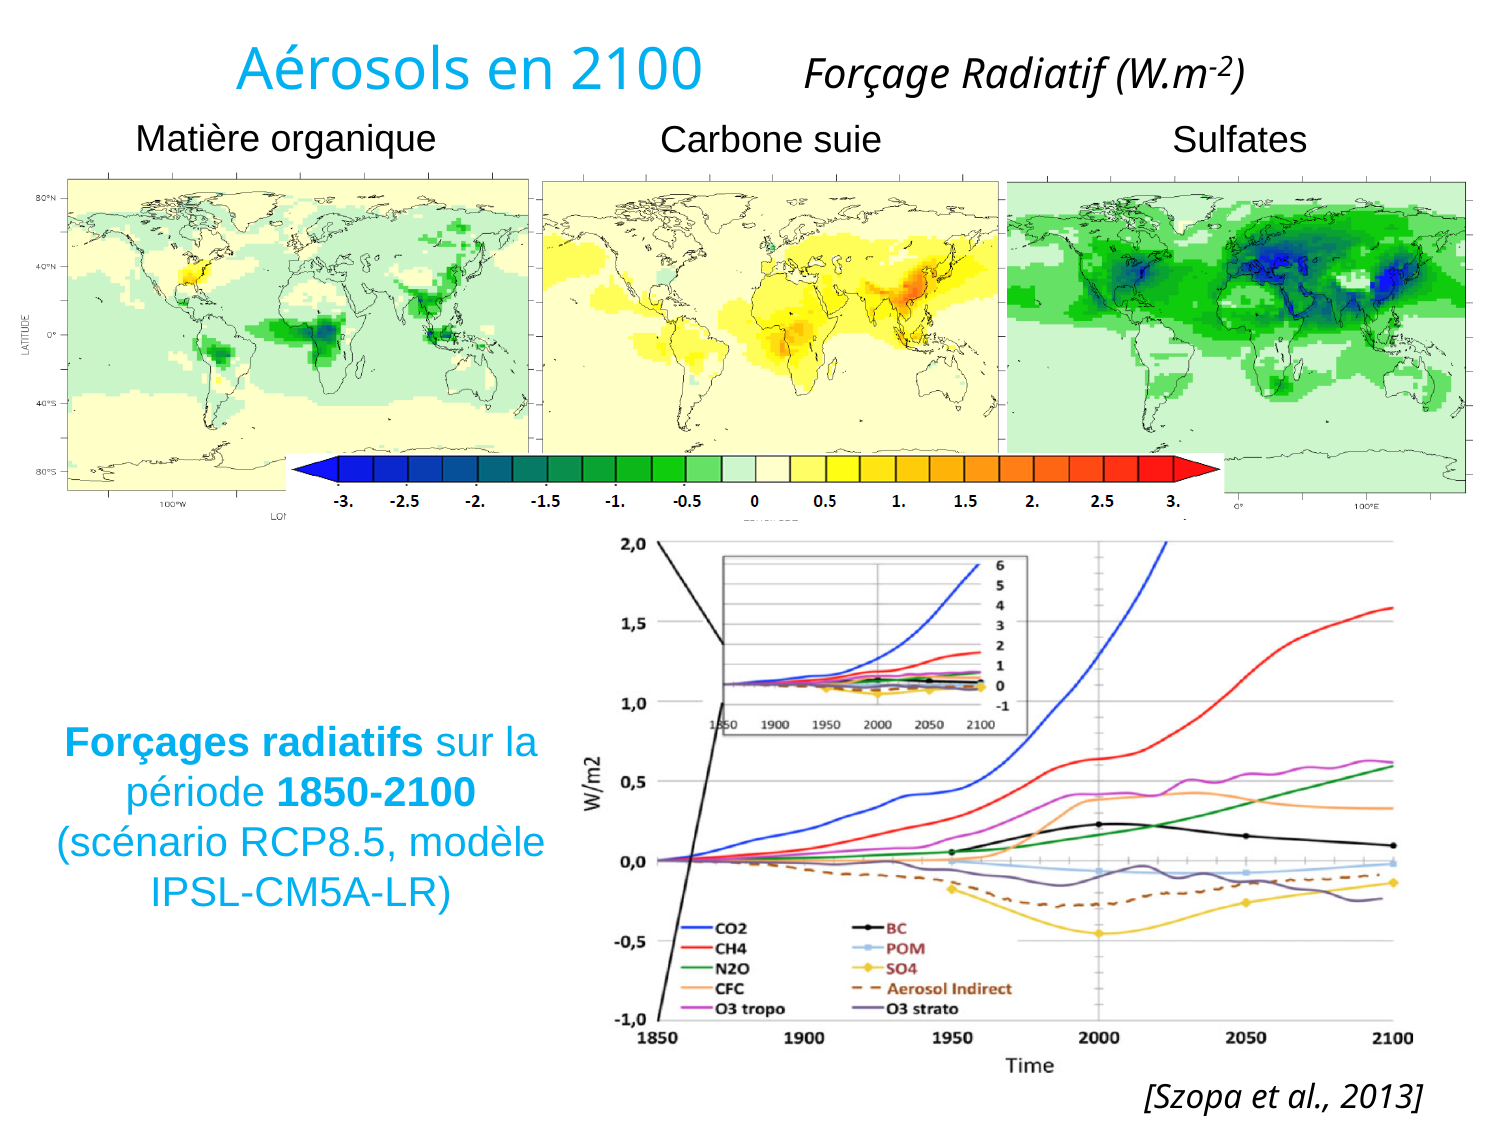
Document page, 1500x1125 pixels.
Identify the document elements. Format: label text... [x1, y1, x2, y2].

picture [15, 167, 1473, 522]
text_box Carbone suie [596, 107, 946, 168]
text_box Matière organique [37, 106, 535, 167]
text_box Forçages radiatifs sur la période 1850-2100 (scénario RCP8.5, modèle IPSL-CM5A-LR) [22, 706, 580, 1060]
picture [570, 530, 1414, 1075]
text_box [Szopa et al., 2013] [1129, 1067, 1487, 1123]
text_box Aérosols en 2100 [82, 11, 873, 125]
text_box Forçage Radiatif (W.m-2) [873, 39, 1452, 105]
text_box Sulfates [1108, 107, 1372, 168]
